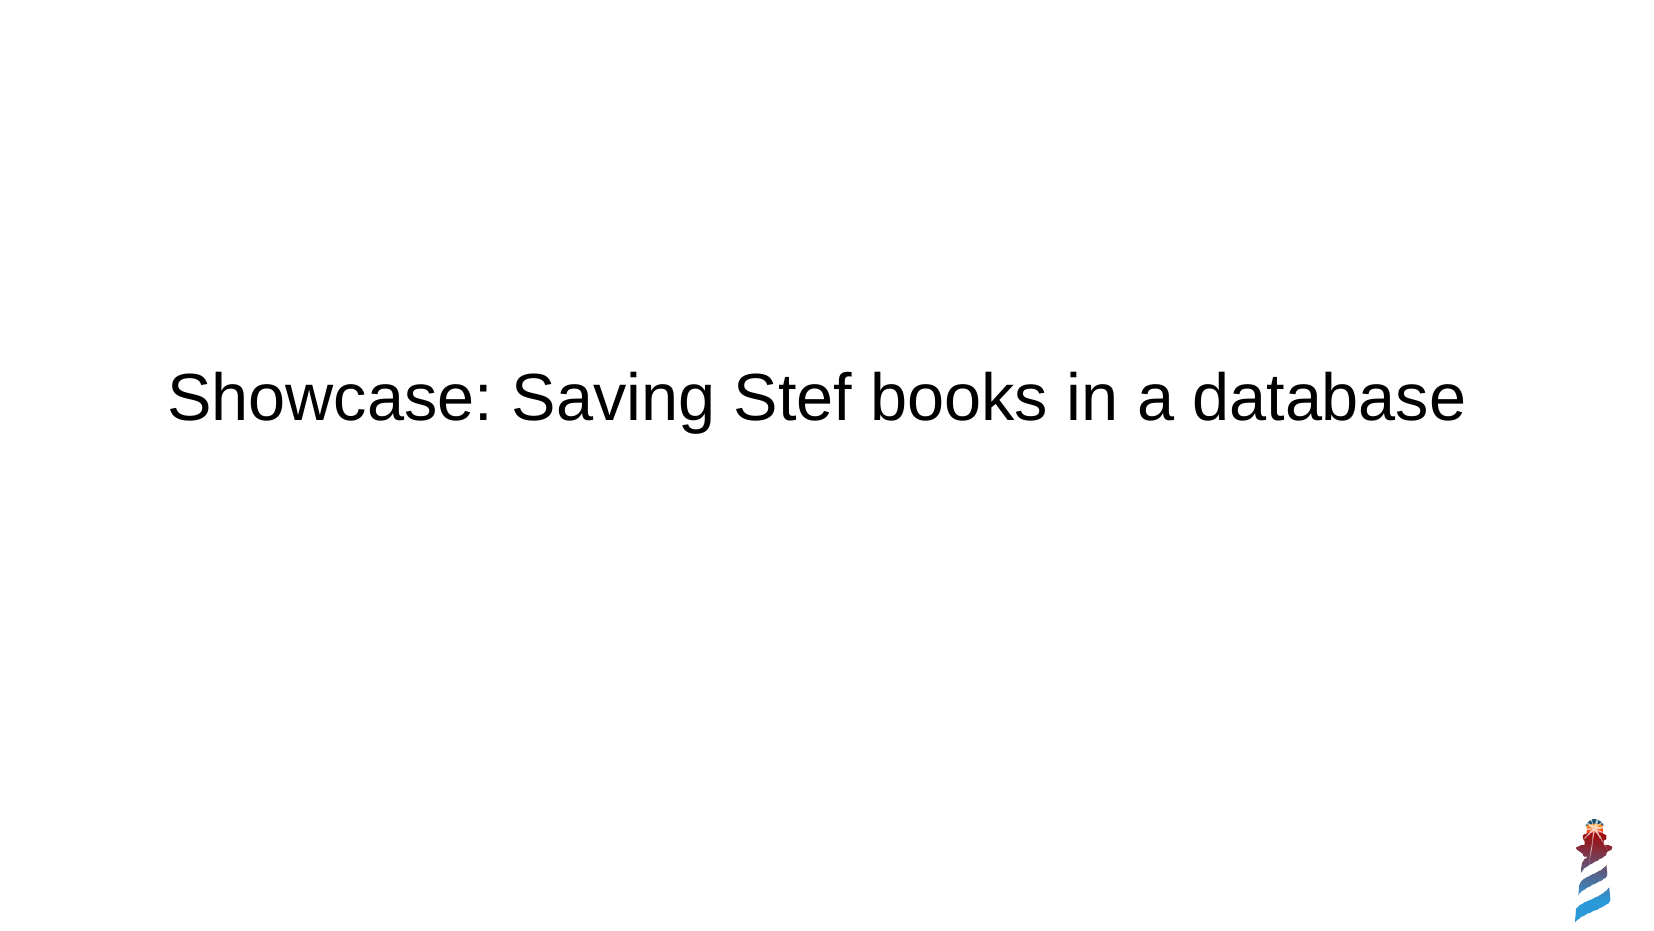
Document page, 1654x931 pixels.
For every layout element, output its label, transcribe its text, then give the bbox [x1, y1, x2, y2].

picture [1535, 810, 1650, 925]
subtitle Showcase: Saving Stef books in a database [82, 37, 1571, 757]
